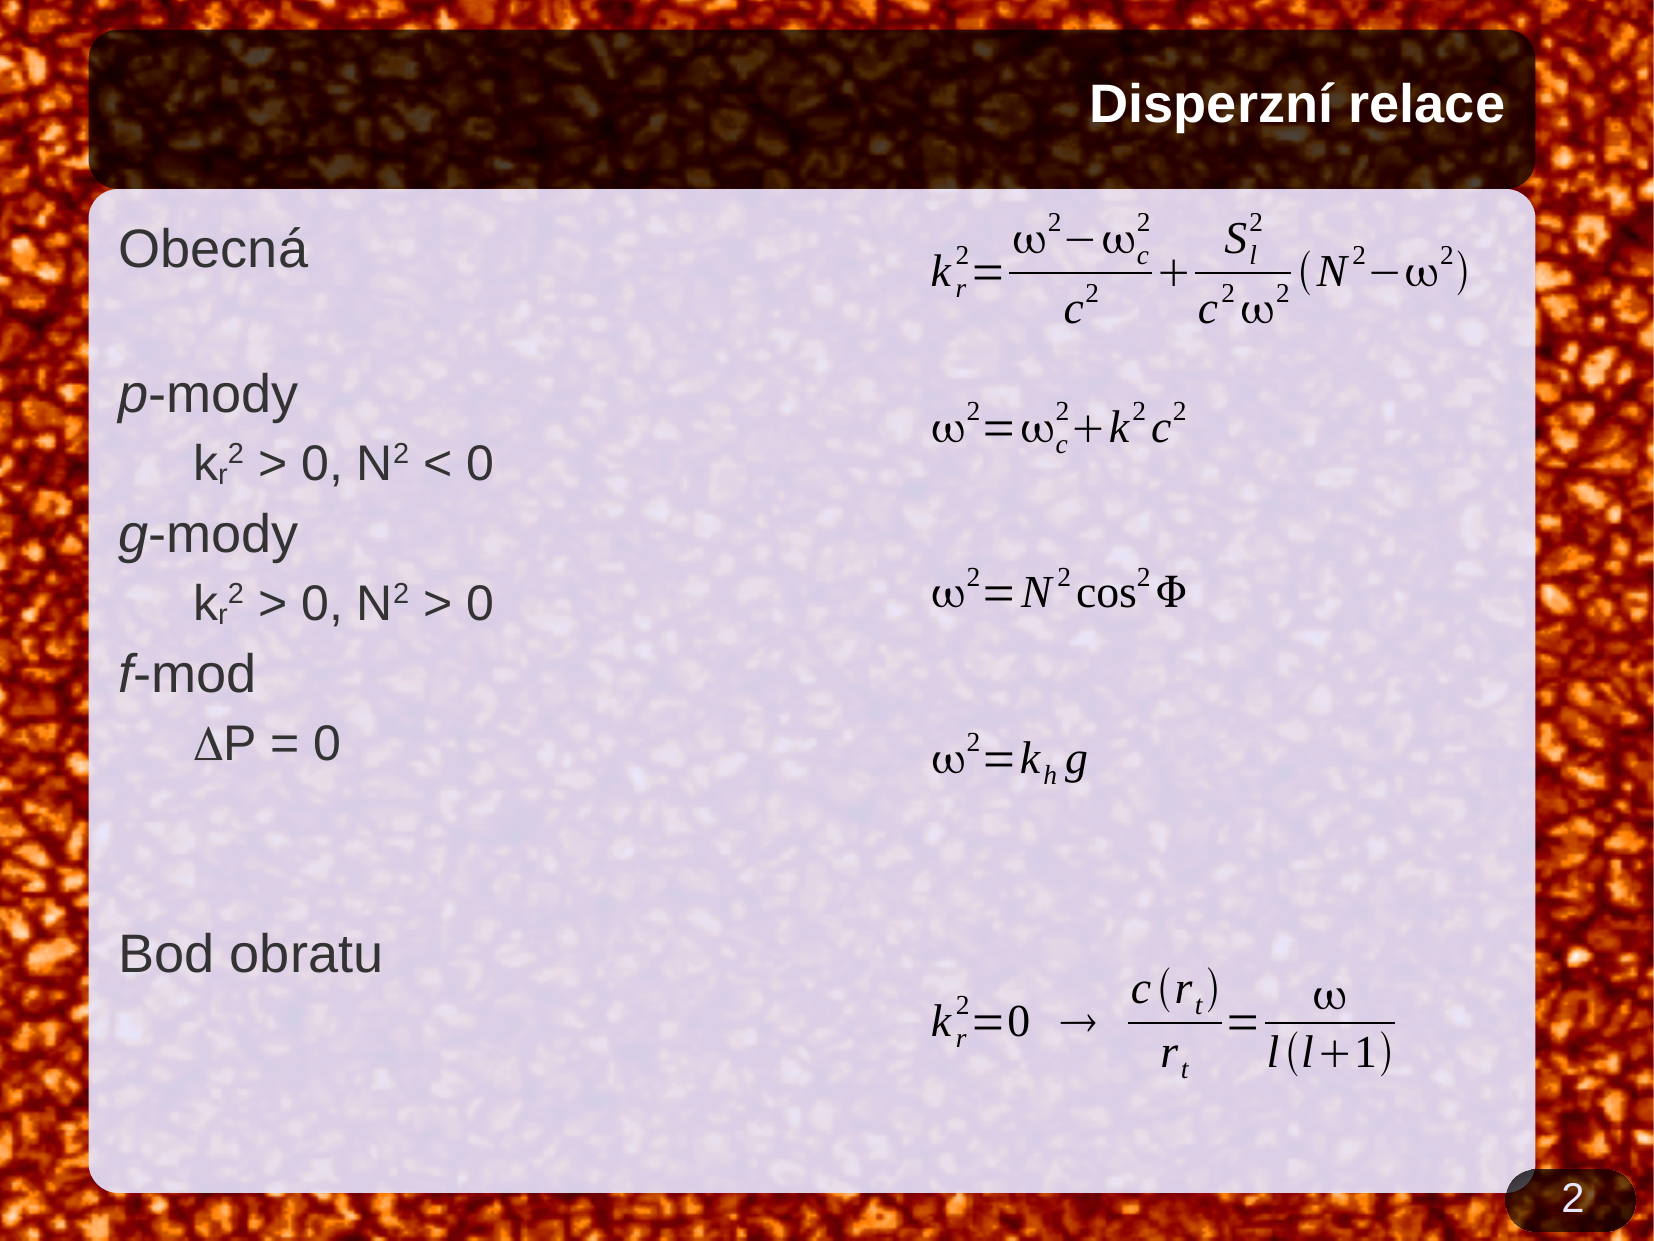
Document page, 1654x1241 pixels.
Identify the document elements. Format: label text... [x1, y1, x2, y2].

chart [924, 206, 1477, 335]
chart [924, 561, 1194, 619]
chart [924, 395, 1194, 460]
chart [924, 726, 1094, 791]
chart [924, 962, 1403, 1085]
title Disperzní relace [118, 59, 1506, 148]
list Obecná p-mody kr2 > 0, N2 < 0 g-mody kr2 > 0, N2 > 0 f-mod DP = 0 Bod obratu [118, 218, 650, 1164]
picture [0, 0, 1654, 1241]
